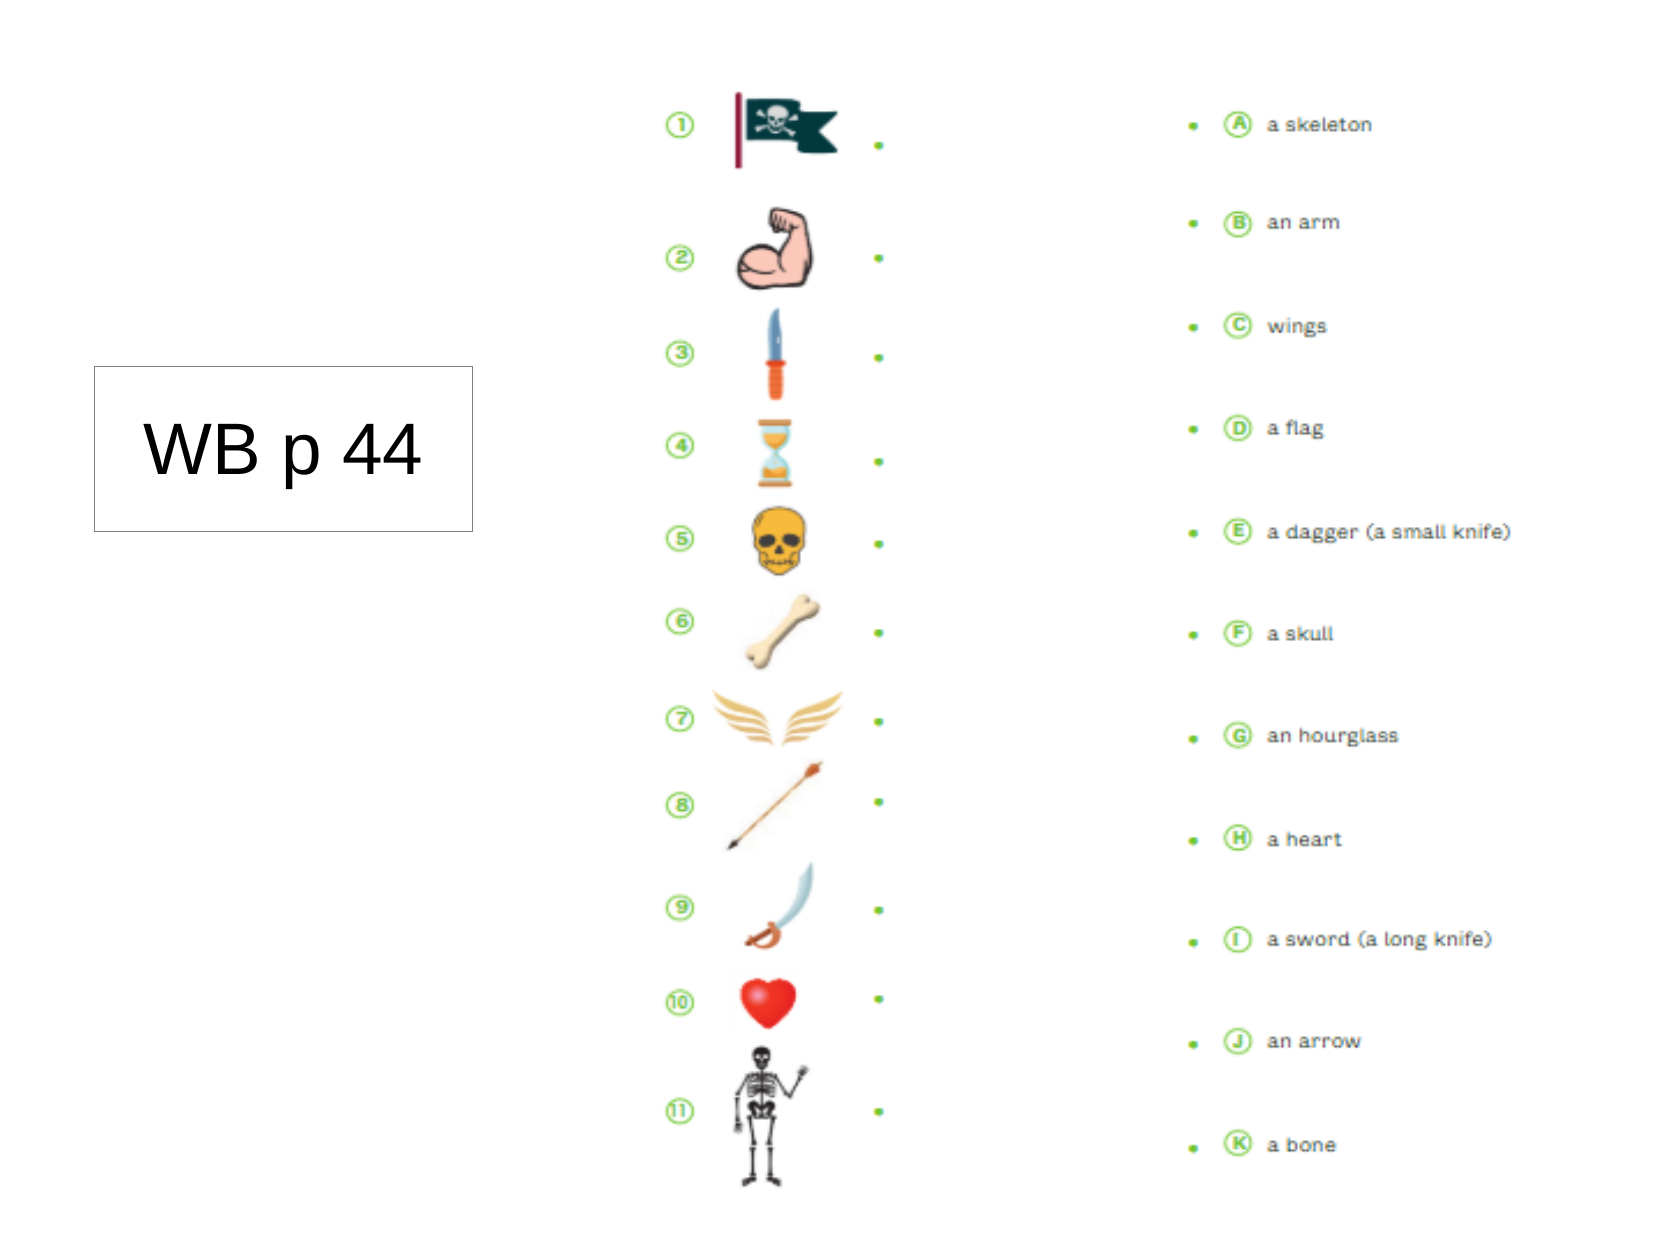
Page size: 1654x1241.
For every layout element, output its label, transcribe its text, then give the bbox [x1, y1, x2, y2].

text_box WB p 44 [94, 366, 473, 532]
picture [602, 82, 1557, 1202]
